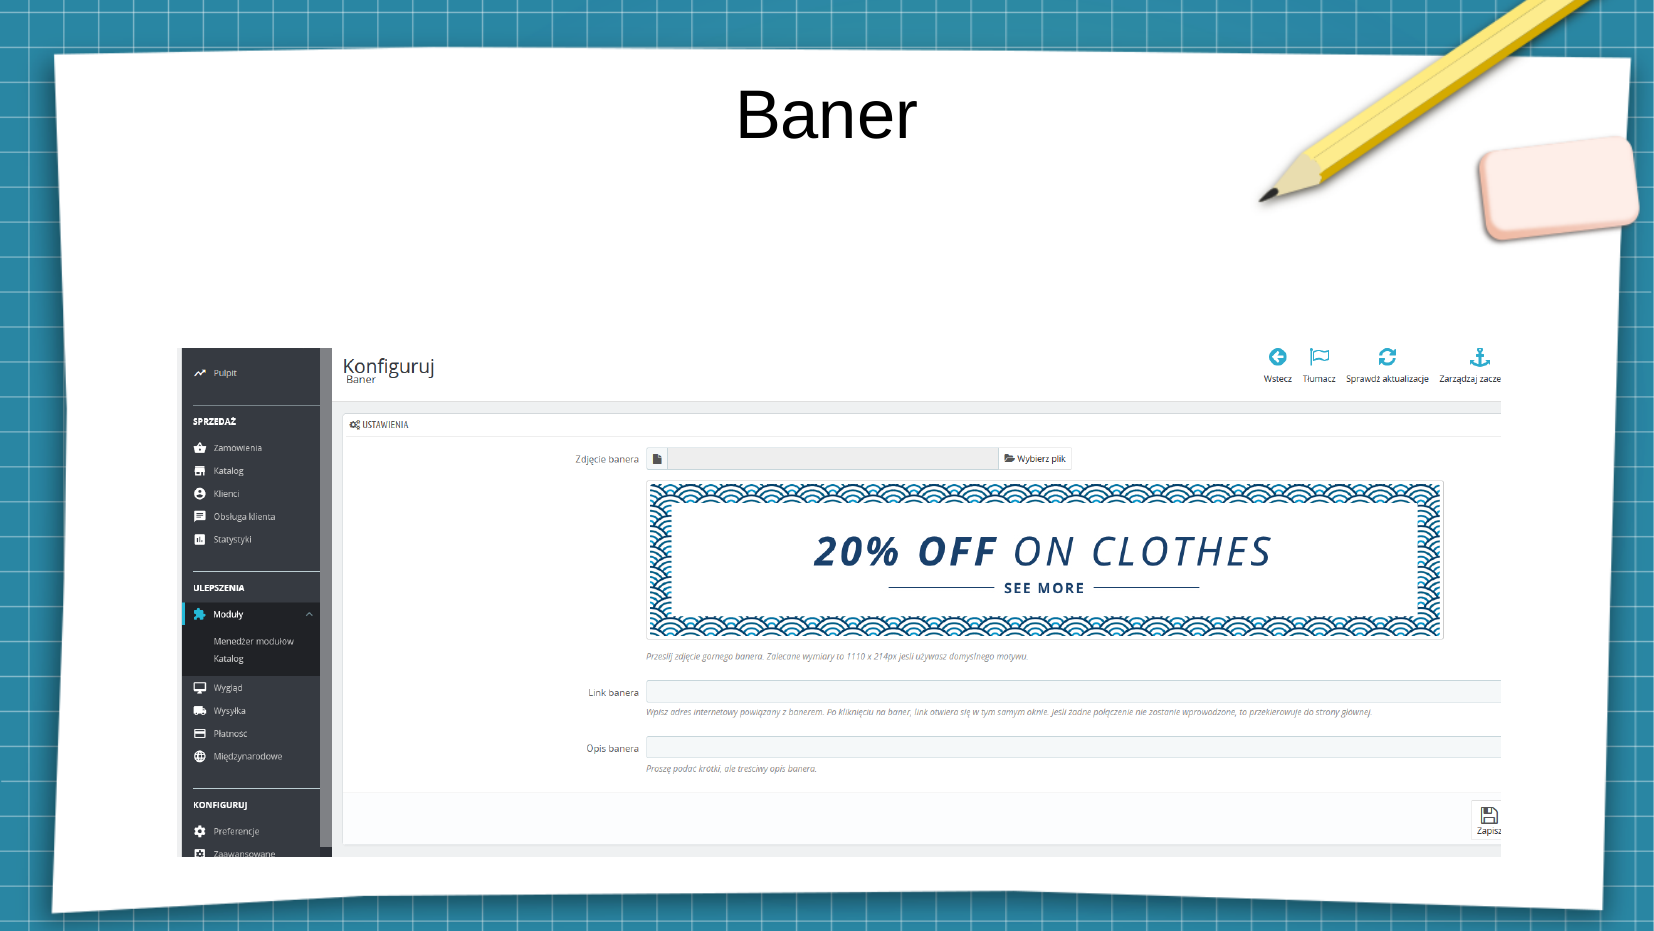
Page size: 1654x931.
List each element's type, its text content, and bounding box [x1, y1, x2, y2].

picture [0, 0, 1654, 931]
title Baner [82, 37, 1571, 193]
